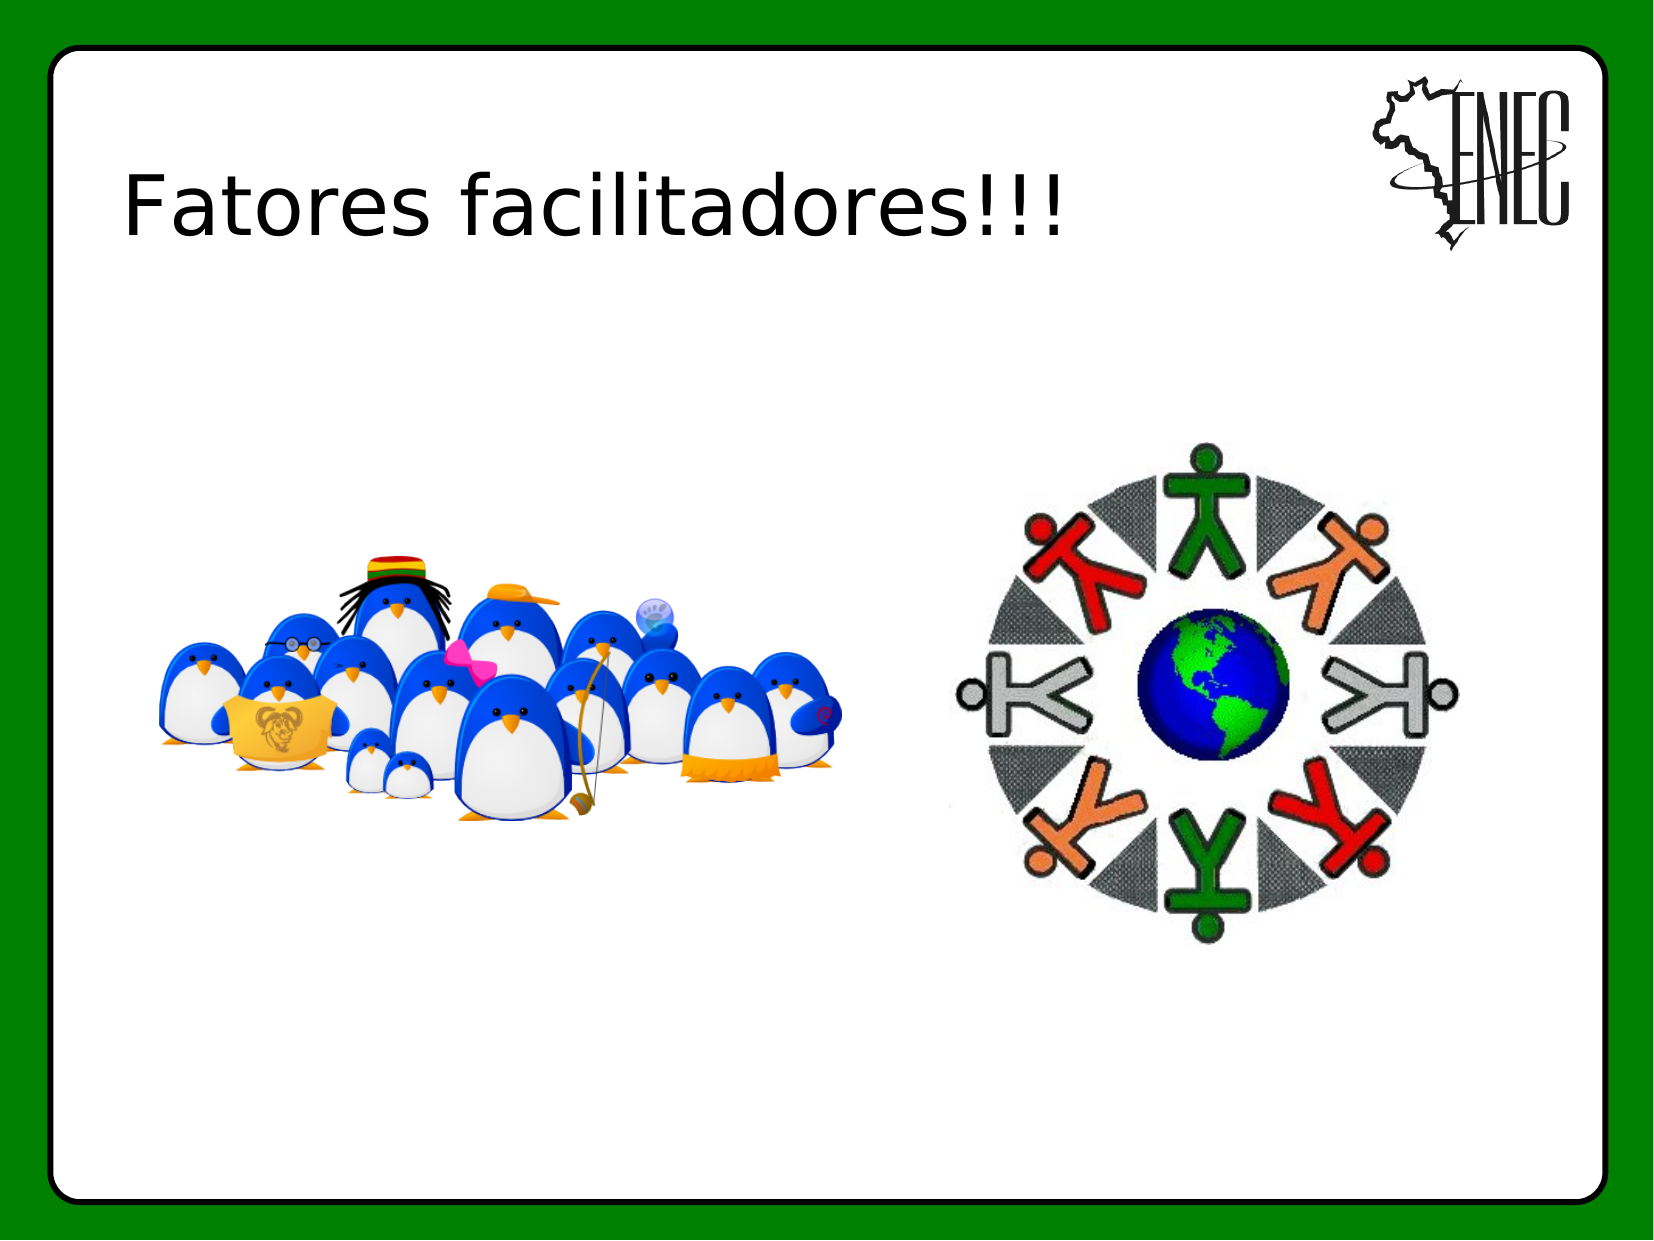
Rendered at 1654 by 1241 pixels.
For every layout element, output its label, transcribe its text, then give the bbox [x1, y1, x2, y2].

picture [949, 442, 1460, 946]
title Fatores facilitadores!!! [121, 102, 1534, 311]
picture [1367, 71, 1575, 273]
picture [159, 556, 842, 821]
